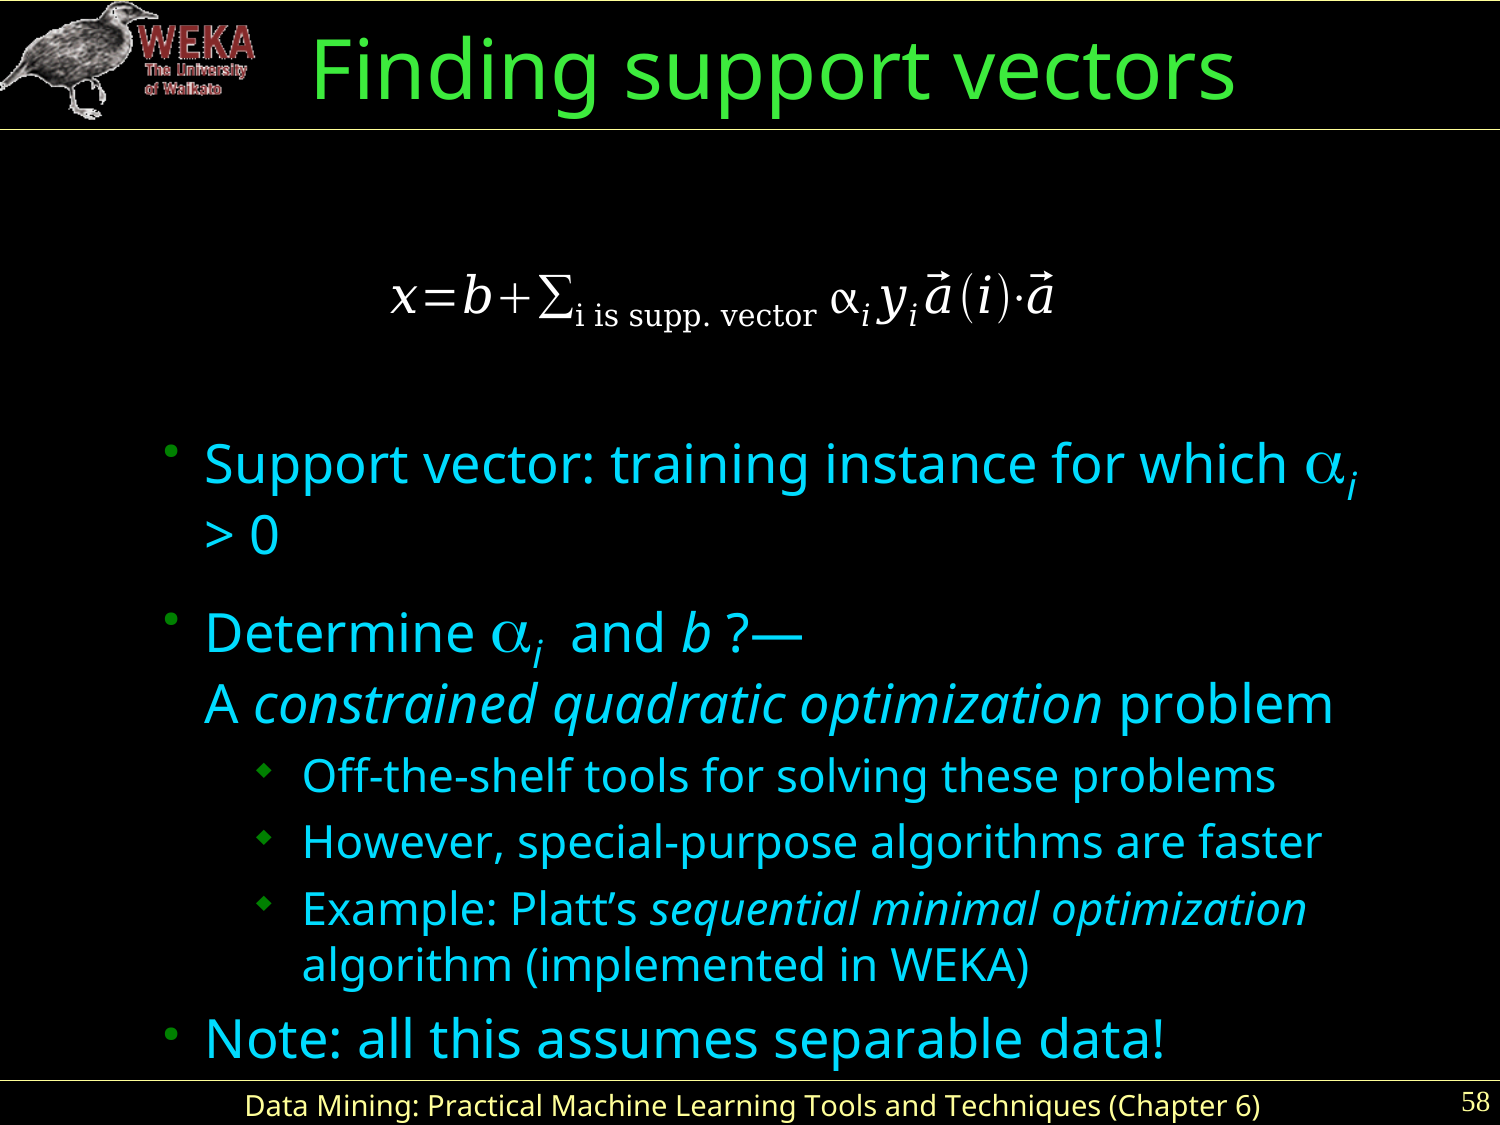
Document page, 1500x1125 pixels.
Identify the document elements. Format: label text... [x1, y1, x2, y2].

list Support vector: training instance for which i > 0 Determine i and b ?— A constrained quadratic optimization problem Off-the-shelf tools for solving these problems However, special-purpose algorithms are faster Example: Platt’s sequential minimal optimization algorithm (implemented in WEKA) Note: all this assumes separable data! [147, 405, 1386, 945]
picture [0, 1, 266, 129]
title Finding support vectors [295, 0, 1500, 148]
chart [382, 265, 1063, 335]
